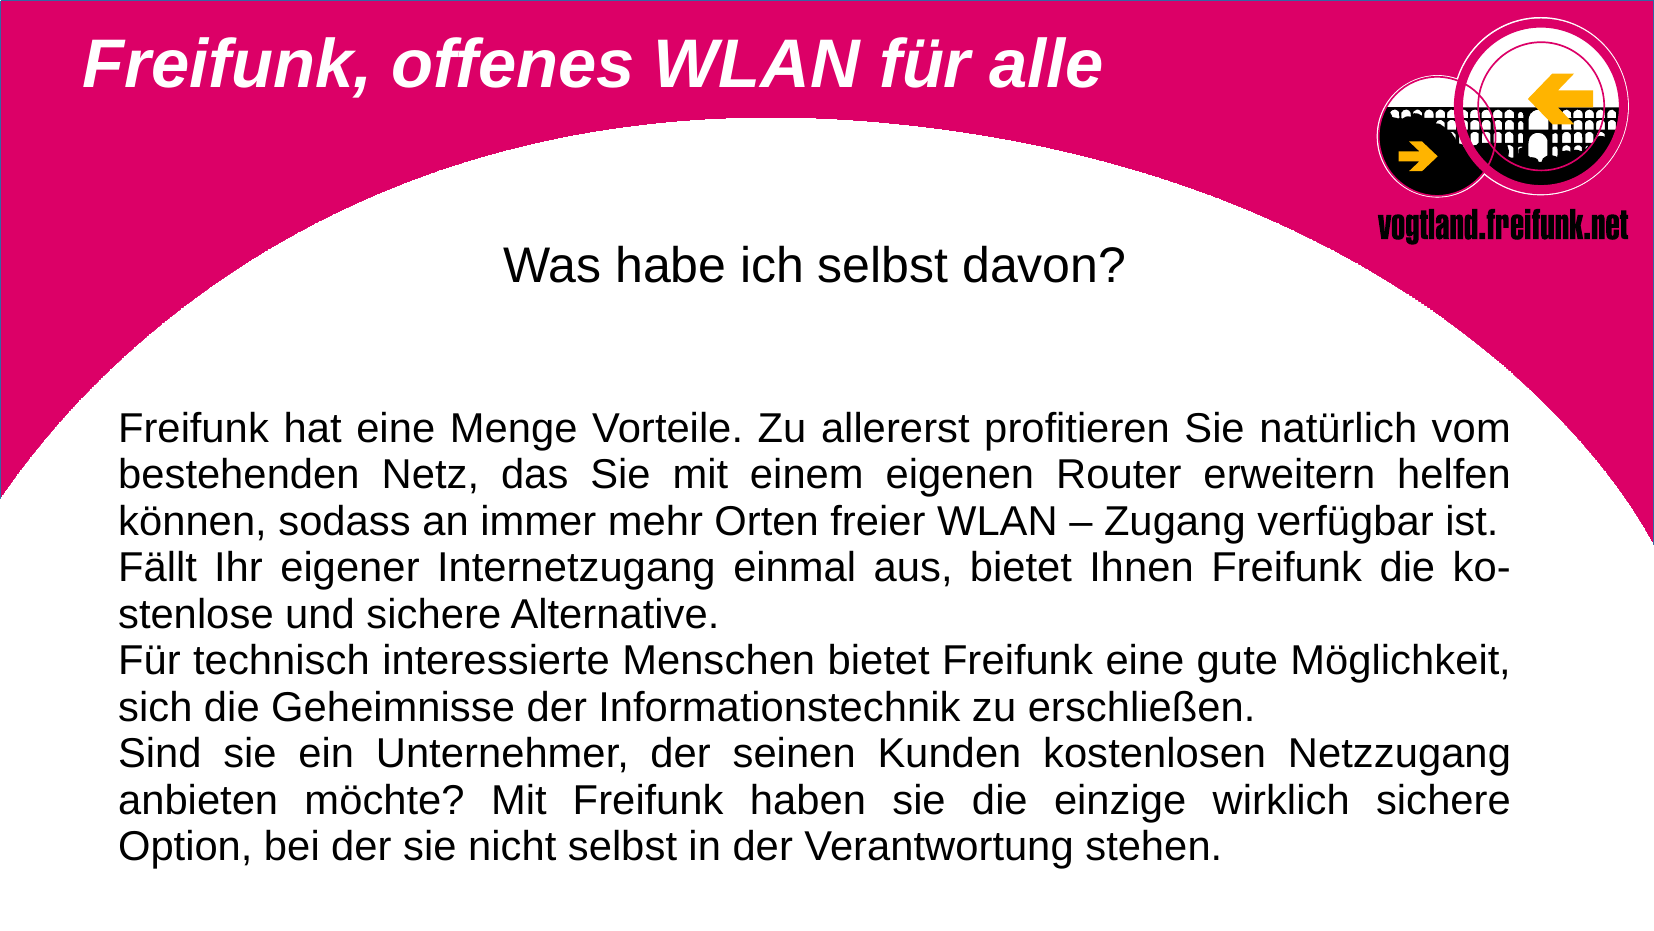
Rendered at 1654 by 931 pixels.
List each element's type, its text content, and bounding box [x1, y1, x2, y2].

text_box [0, 0, 1654, 931]
subtitle Was habe ich selbst davon? Freifunk hat eine Menge Vorteile. Zu allererst profitieren Sie natürlich vom bestehenden Netz, das Sie mit einem eigenen Router erweitern helfen können, sodass an immer mehr Orten freier WLAN – Zugang verfügbar ist. Fällt Ihr eigener Internetzugang einmal aus, bietet Ihnen Freifunk die ko-stenlose und sichere Alternative. Für technisch interessierte Menschen bietet Freifunk eine gute Möglichkeit, sich die Geheimnisse der Informationstechnik zu erschließen. Sind sie ein Unternehmer, der seinen Kunden kostenlosen Netzzugang anbieten möchte? Mit Freifunk haben sie die einzige wirklich sichere Option, bei der sie nicht selbst in der Verantwortung stehen. [118, 158, 1512, 893]
picture [1375, 16, 1630, 247]
title Freifunk, offenes WLAN für alle [82, 17, 1571, 111]
